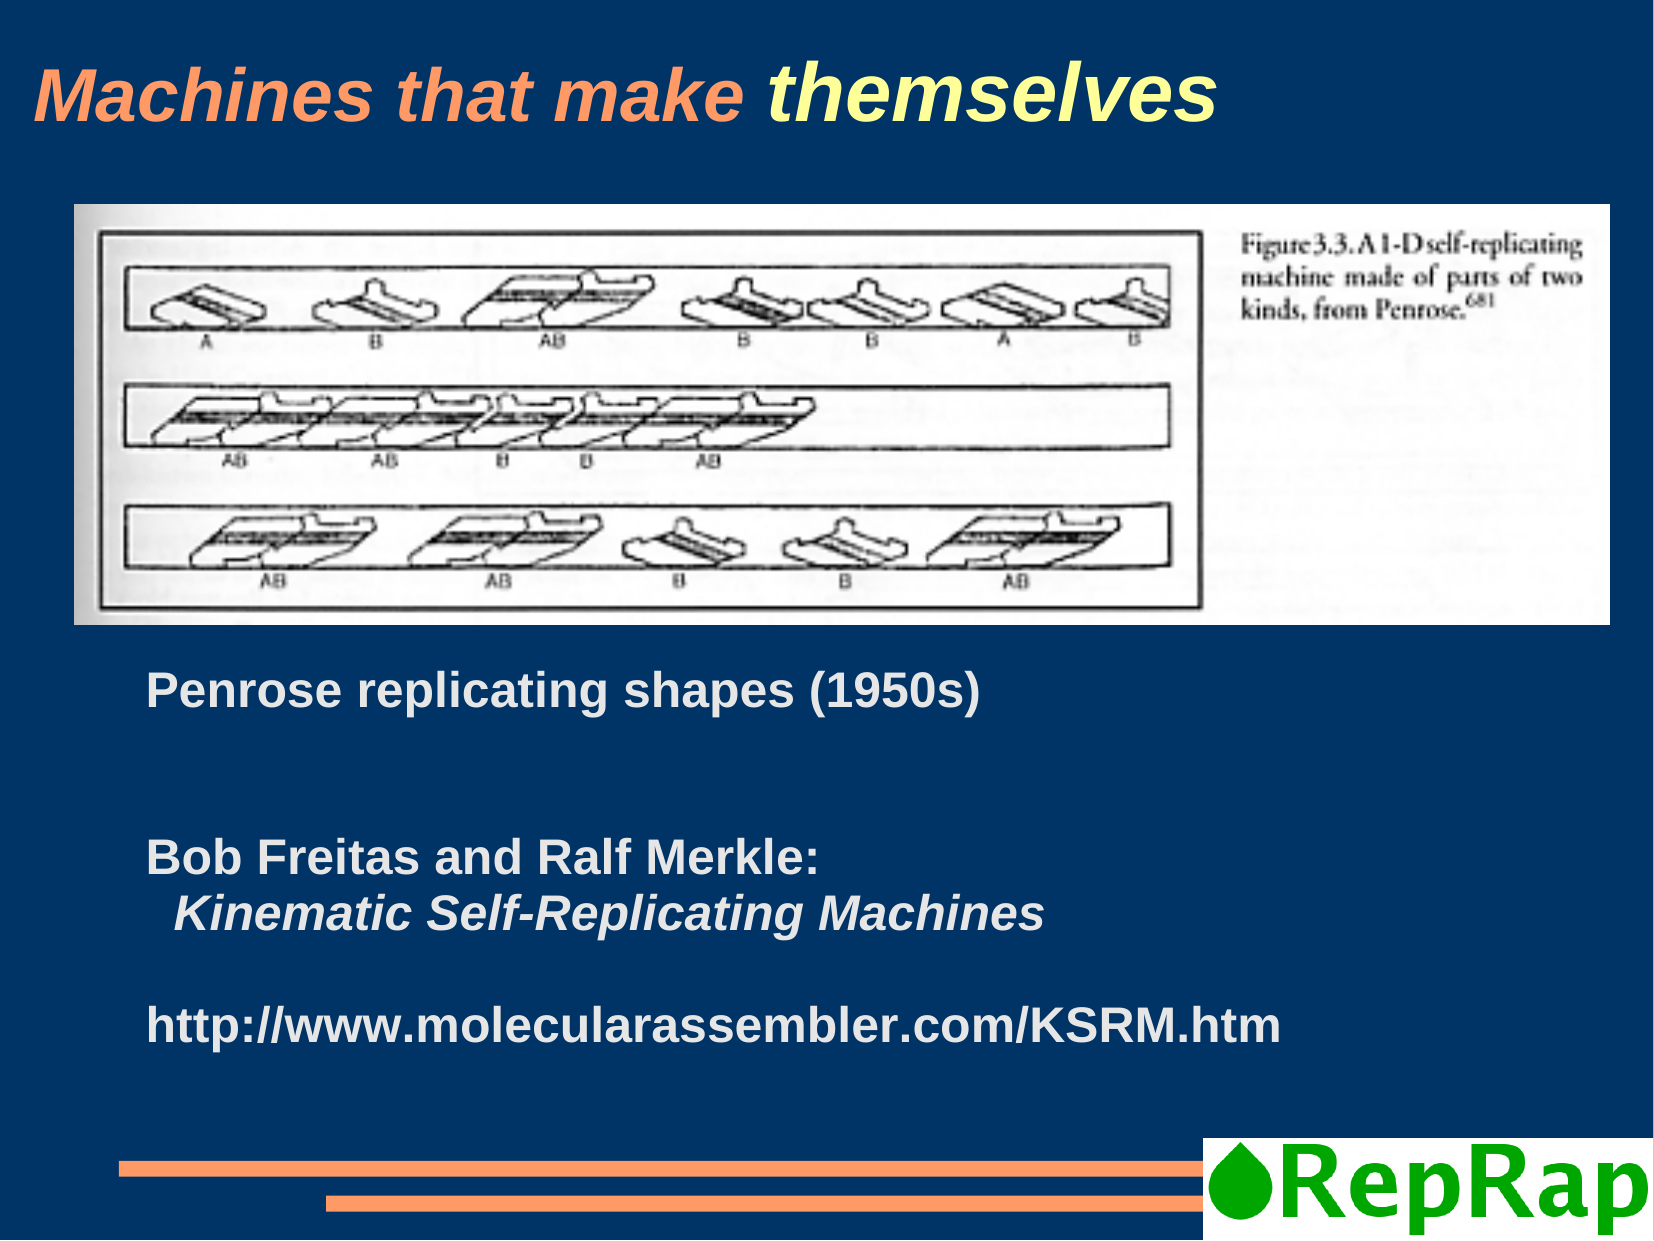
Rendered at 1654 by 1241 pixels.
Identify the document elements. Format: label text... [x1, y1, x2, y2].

title Machines that make themselves [33, 17, 1654, 225]
picture [74, 204, 1610, 625]
text_box Penrose replicating shapes (1950s) Bob Freitas and Ralf Merkle: Kinematic Self-Replicating Machines http://www.molecularassembler.com/KSRM.htm [145, 662, 1325, 1113]
picture [1203, 1138, 1654, 1241]
